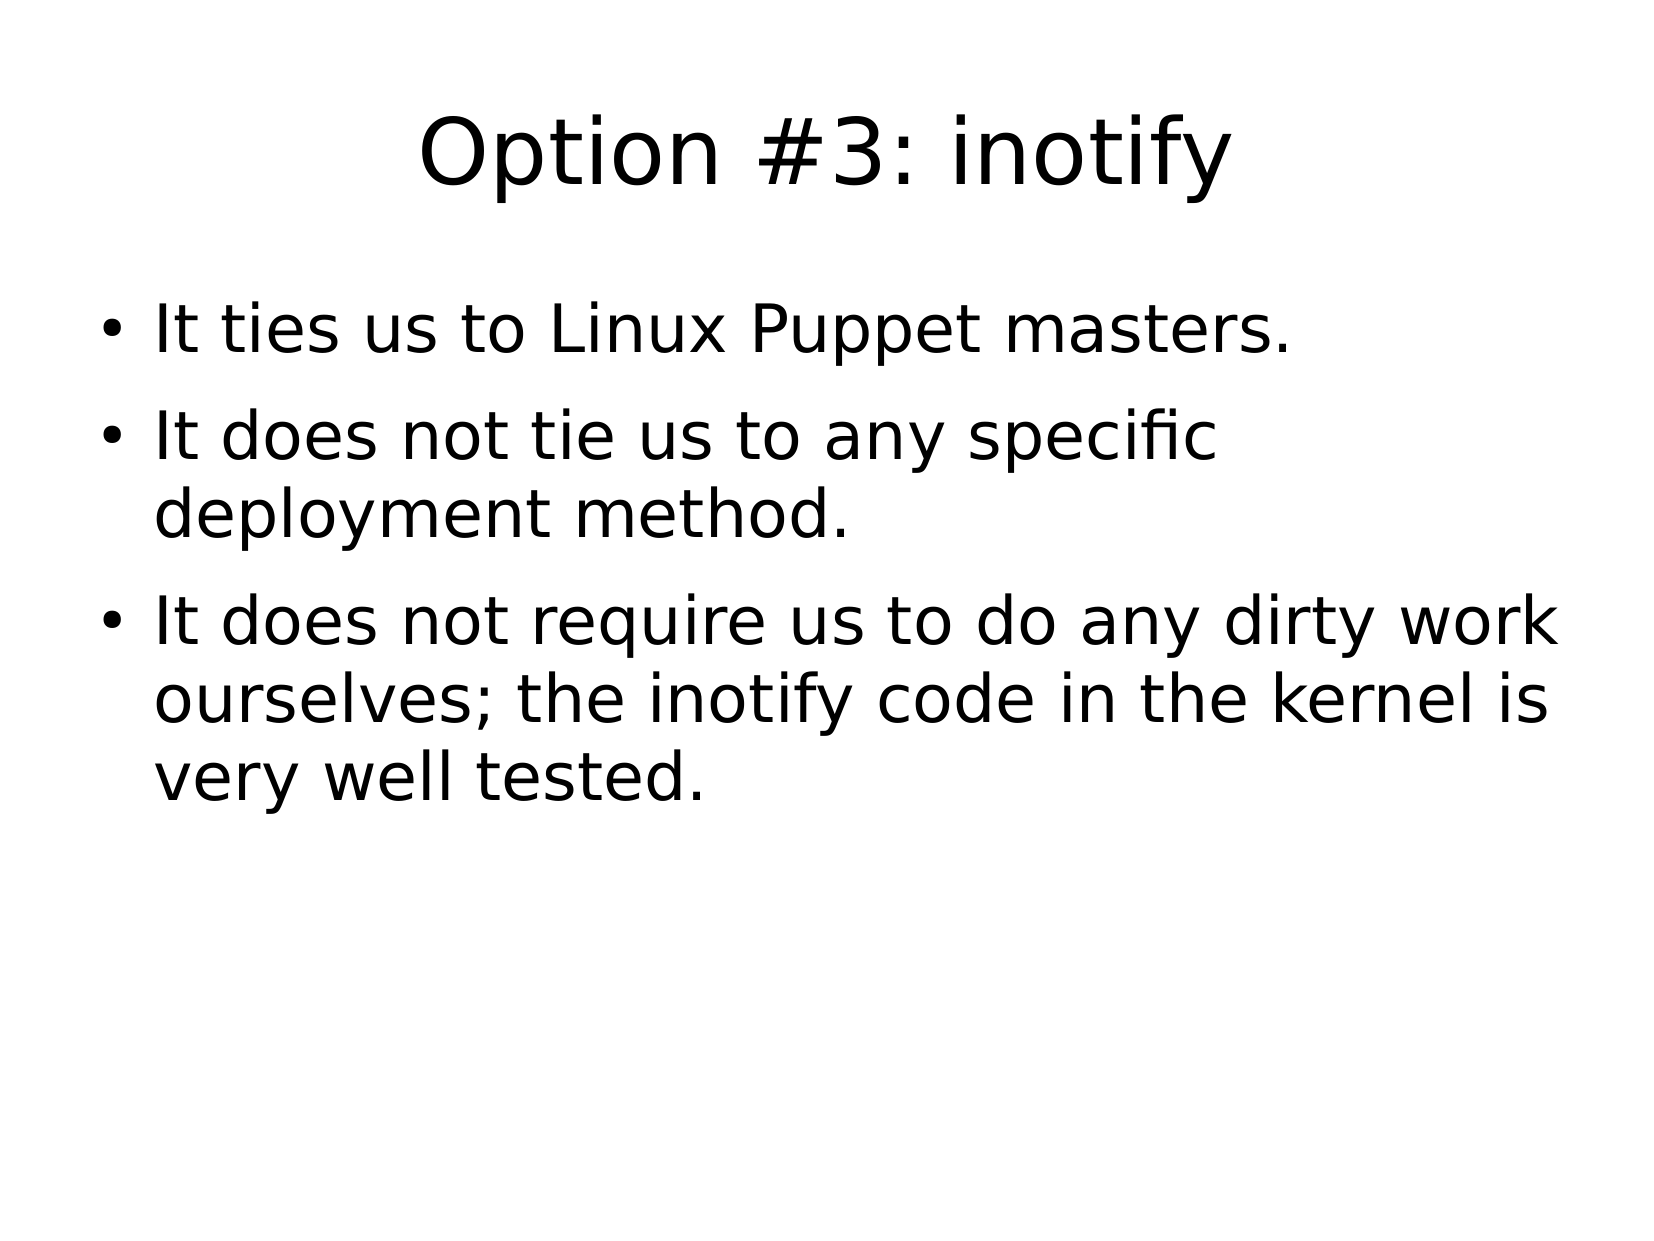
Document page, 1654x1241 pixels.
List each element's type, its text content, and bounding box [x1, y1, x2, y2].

title Option #3: inotify [82, 49, 1571, 257]
list It ties us to Linux Puppet masters. It does not tie us to any specific deployment method. It does not require us to do any dirty work ourselves; the inotify code in the kernel is very well tested. [82, 290, 1571, 1010]
